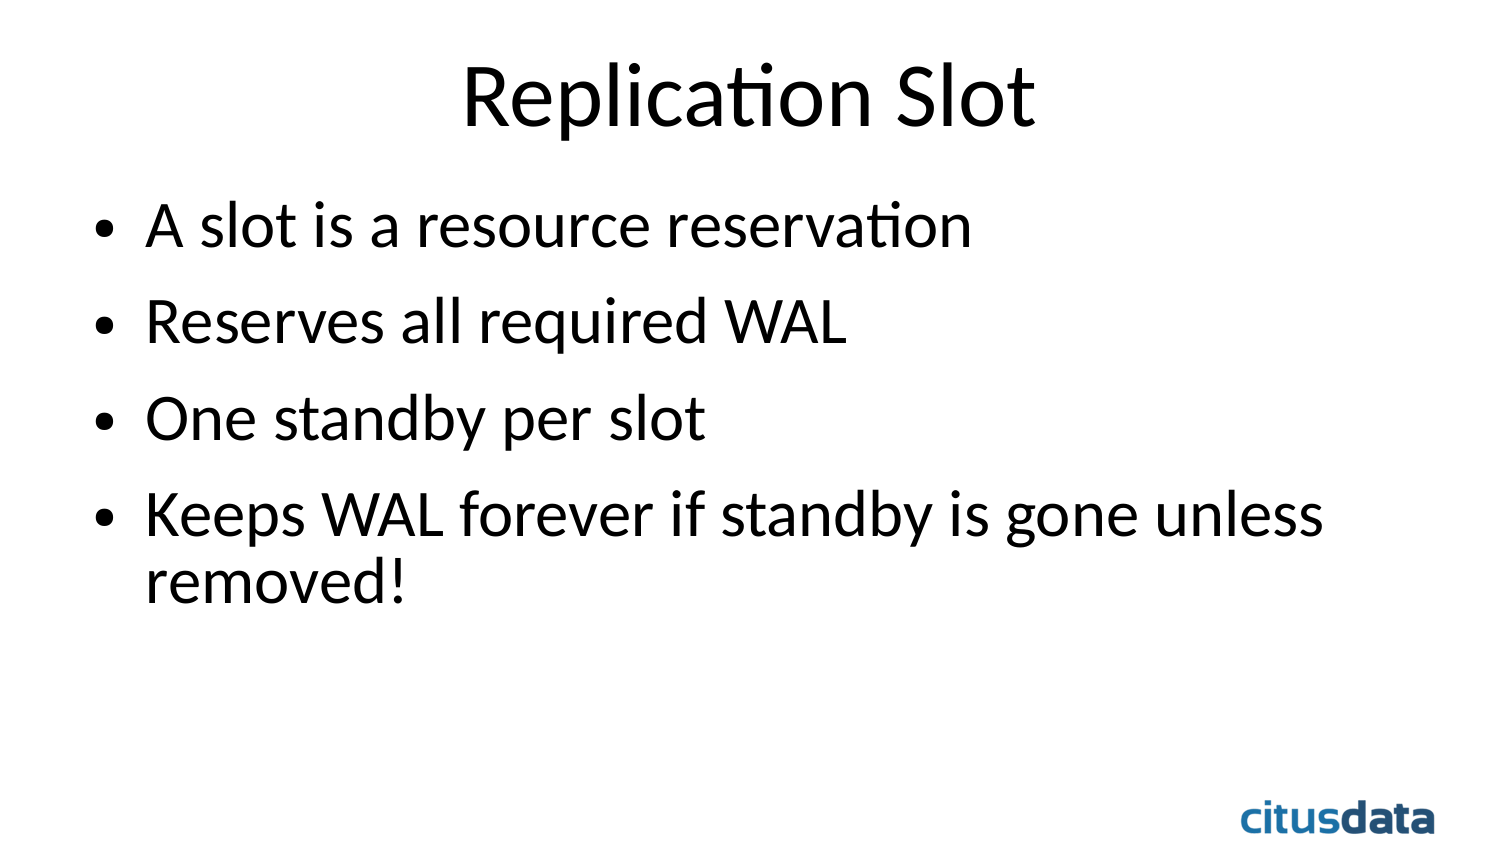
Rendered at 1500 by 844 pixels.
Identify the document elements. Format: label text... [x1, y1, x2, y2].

list A slot is a resource reservation Reserves all required WAL One standby per slot Keeps WAL forever if standby is gone unless removed! [75, 197, 1425, 687]
picture [1237, 795, 1439, 837]
title Replication Slot [75, 33, 1425, 175]
